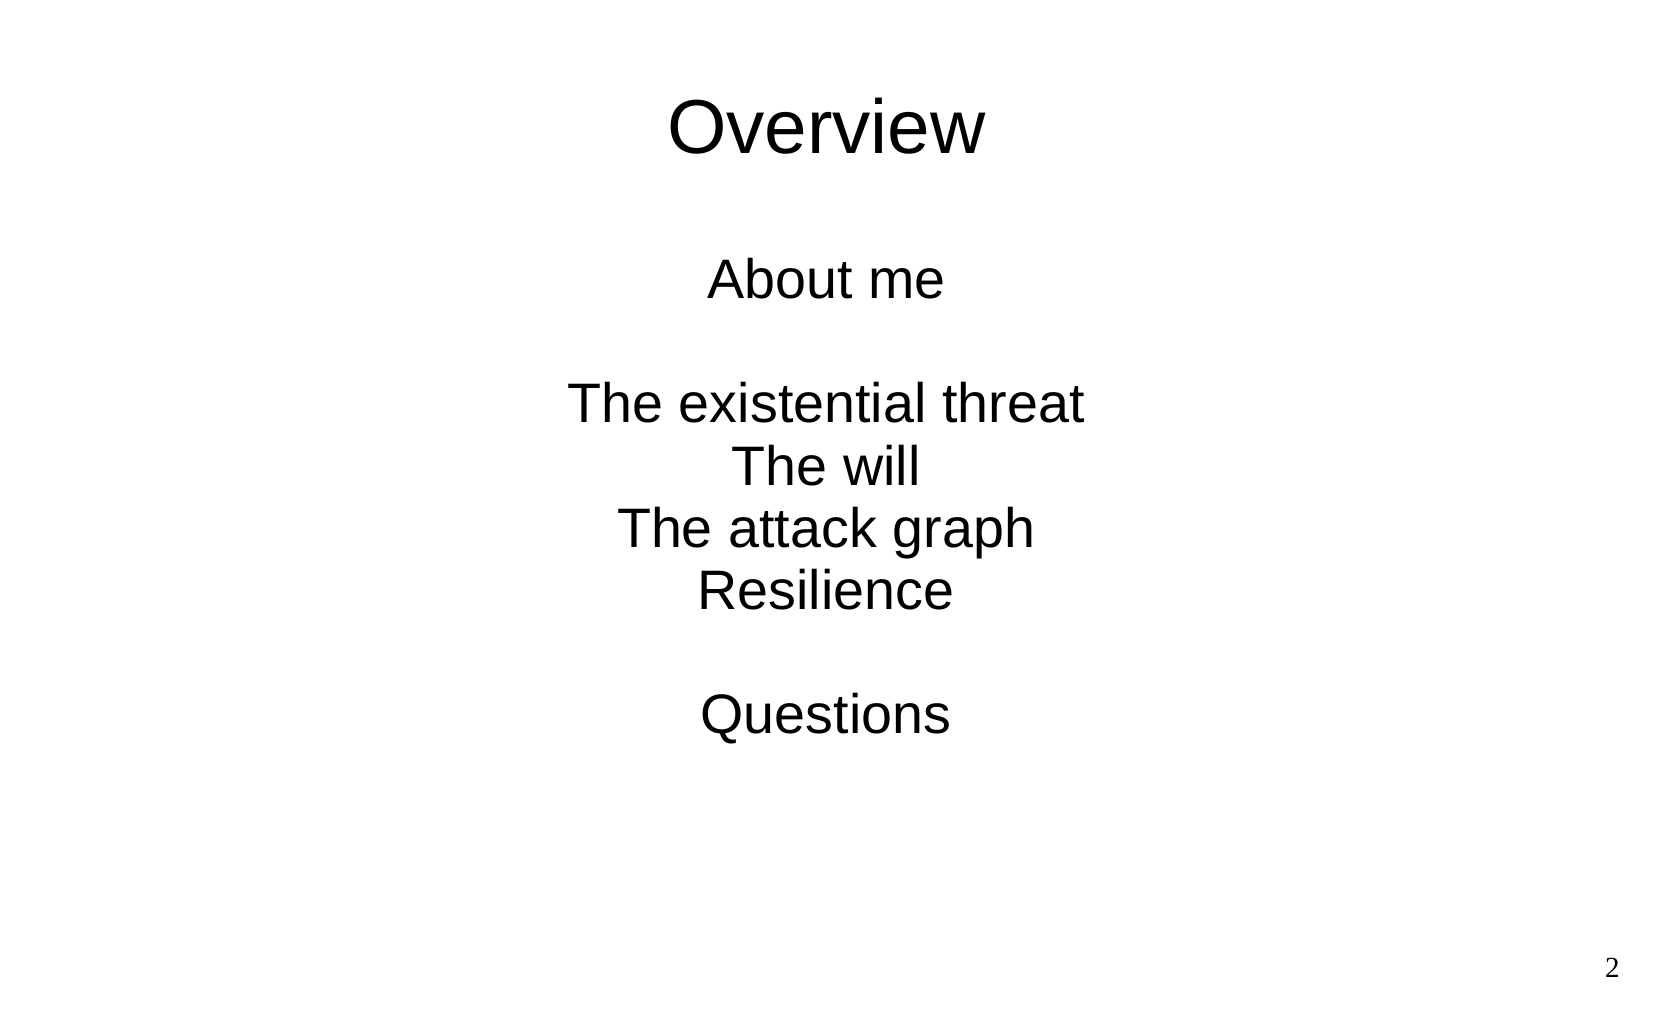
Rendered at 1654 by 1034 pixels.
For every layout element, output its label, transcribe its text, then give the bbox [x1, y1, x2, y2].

subtitle About me The existential threat The will The attack graph Resilience Questions [82, 247, 1571, 848]
title Overview [82, 41, 1571, 214]
text_box <number> [1560, 951, 1621, 1023]
